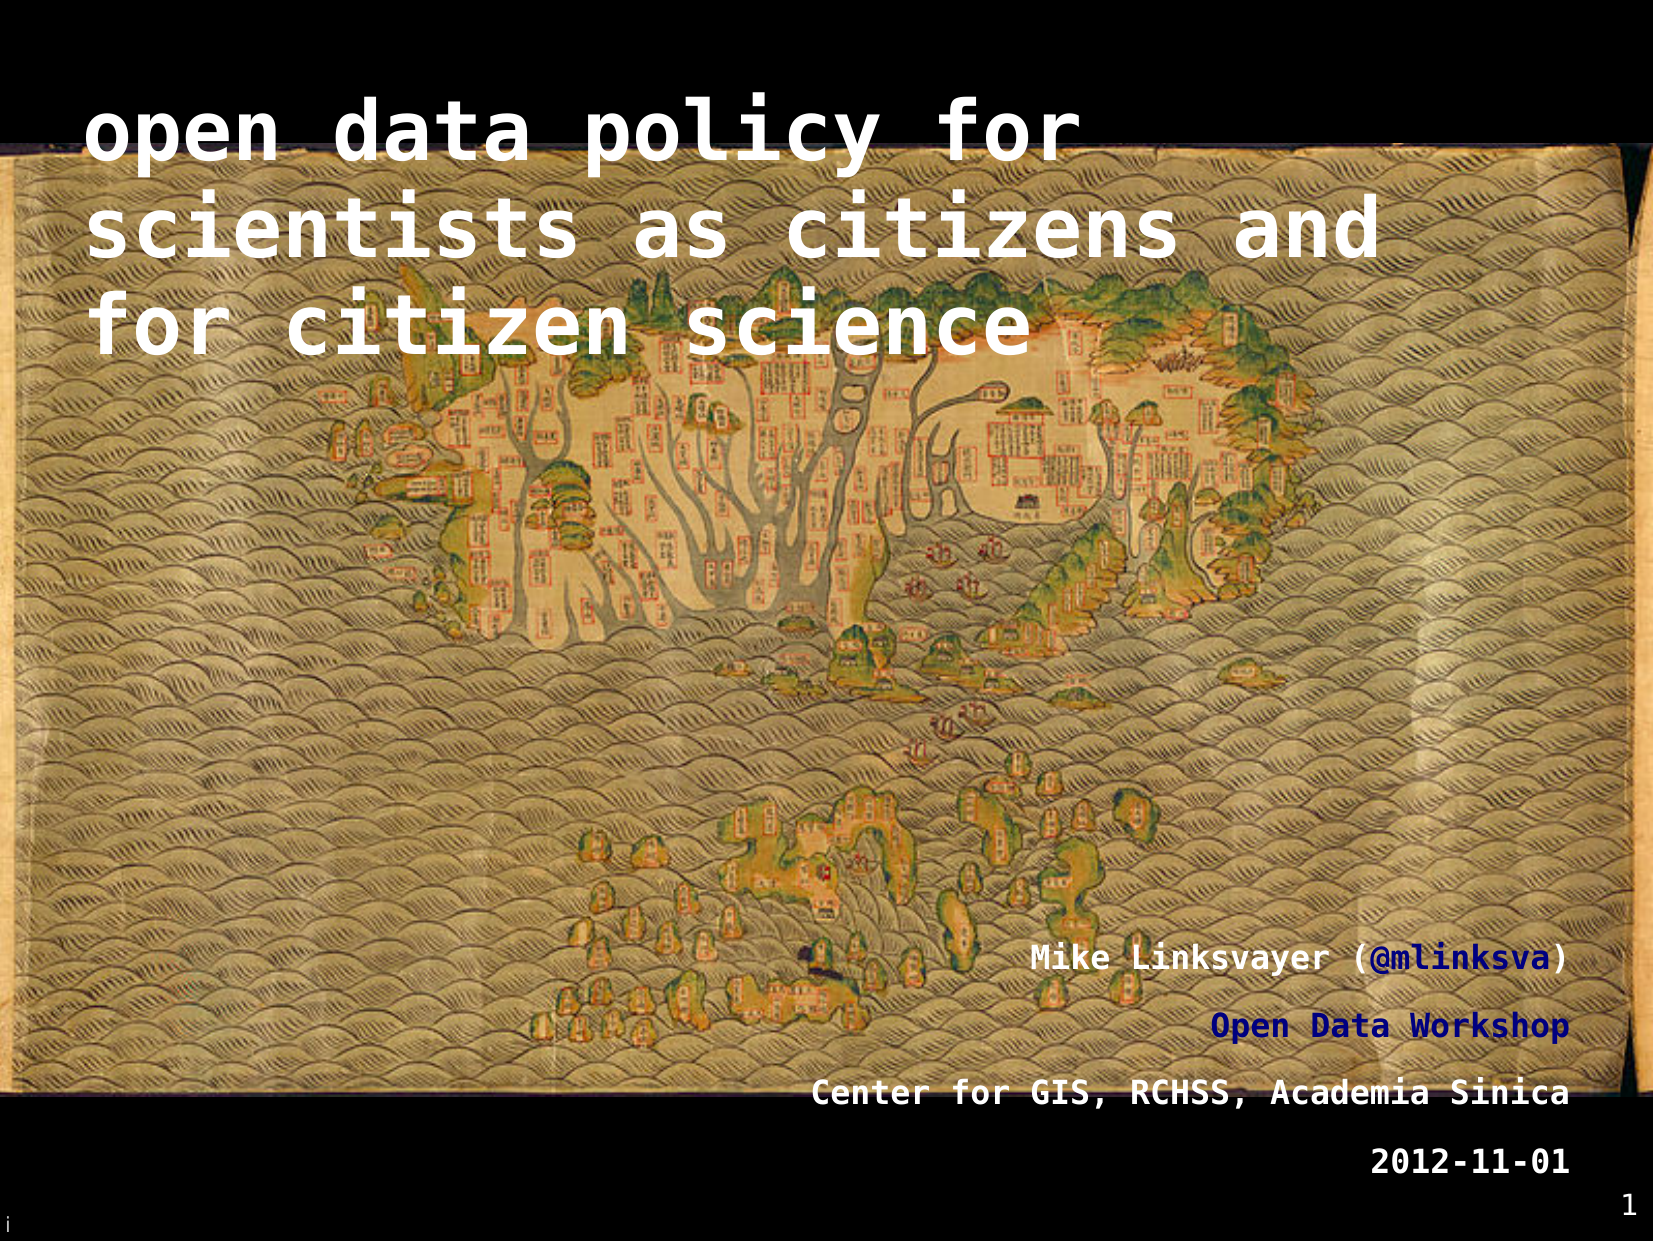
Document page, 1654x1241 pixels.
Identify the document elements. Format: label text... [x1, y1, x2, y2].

list open data policy for scientists as citizens and for citizen science Mike Linksvayer (@mlinksva) Open Data Workshop Center for GIS, RCHSS, Academia Sinica 2012-11-01 [82, 82, 1571, 1181]
text_box i [0, 1205, 66, 1241]
picture [0, 143, 82, 1097]
picture [1571, 143, 1653, 1097]
